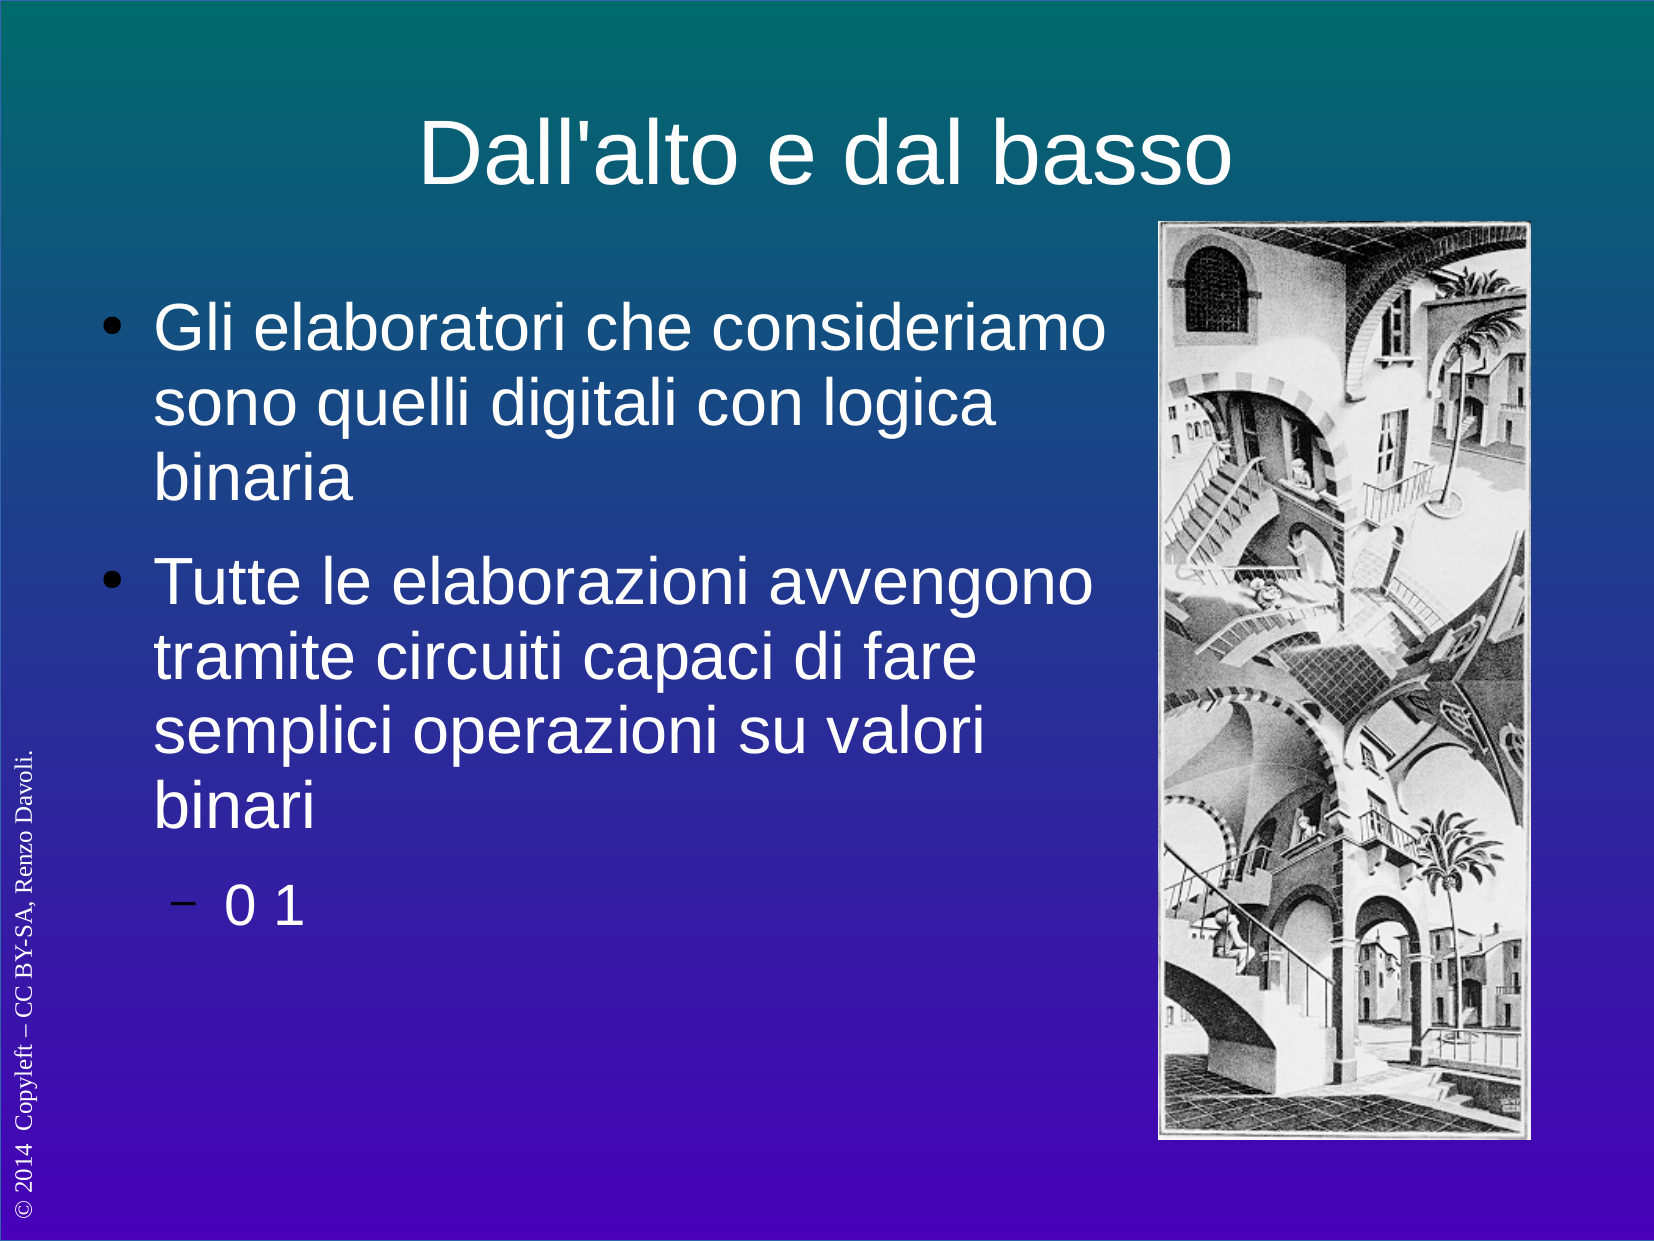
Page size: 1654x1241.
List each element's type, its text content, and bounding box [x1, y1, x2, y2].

title Dall'alto e dal basso [82, 49, 1571, 257]
list Gli elaboratori che consideriamo sono quelli digitali con logica binaria Tutte le elaborazioni avvengono tramite circuiti capaci di fare semplici operazioni su valori binari 0 1 [82, 290, 1141, 1126]
picture [1158, 221, 1531, 1141]
